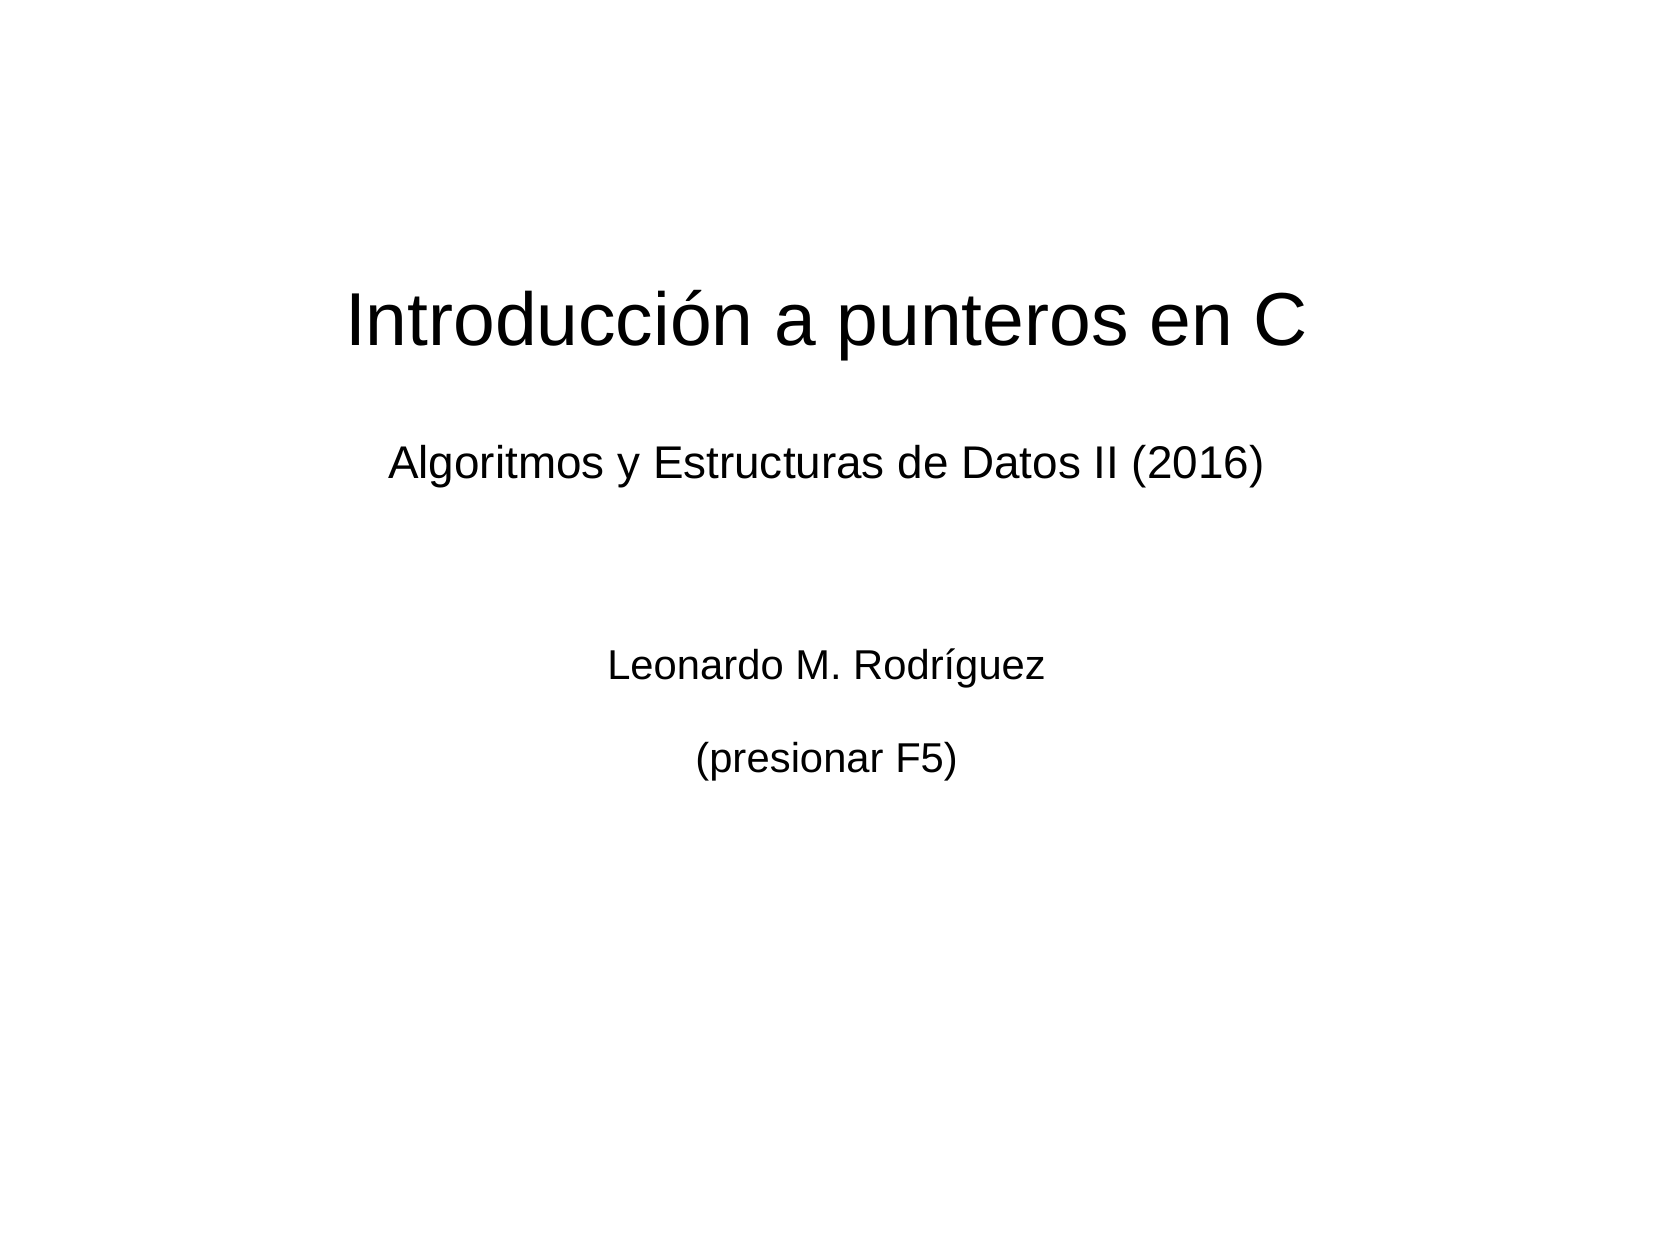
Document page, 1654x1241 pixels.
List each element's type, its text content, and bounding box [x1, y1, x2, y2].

subtitle Introducción a punteros en C Algoritmos y Estructuras de Datos II (2016) Leonardo M. Rodríguez (presionar F5) [82, 49, 1571, 1010]
